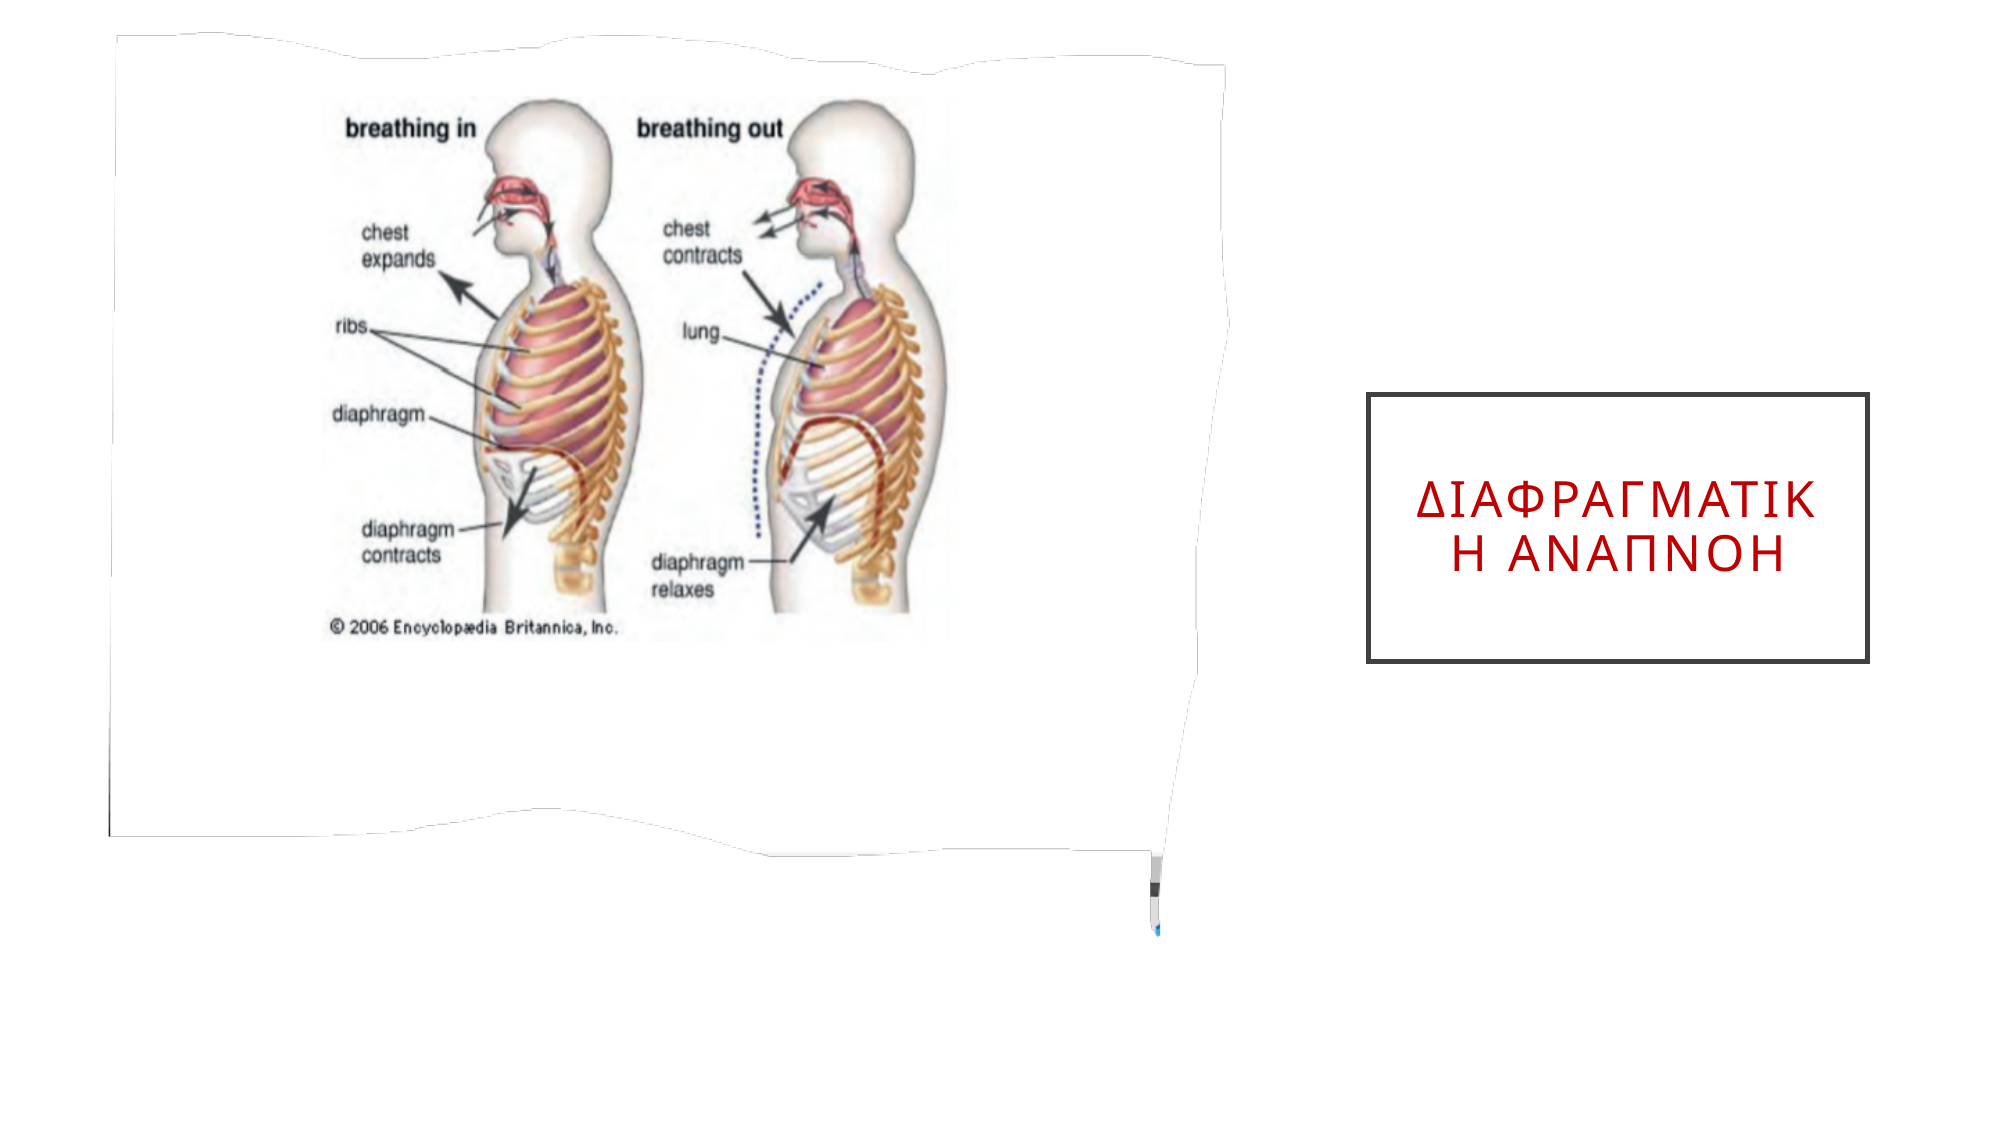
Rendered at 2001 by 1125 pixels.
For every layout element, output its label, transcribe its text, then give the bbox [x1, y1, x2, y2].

title ΔΙΑΦΡΑΓΜΑΤΙΚΗ ΑΝΑΠΝΟΗ [1368, 394, 1868, 662]
picture [102, 25, 1235, 942]
